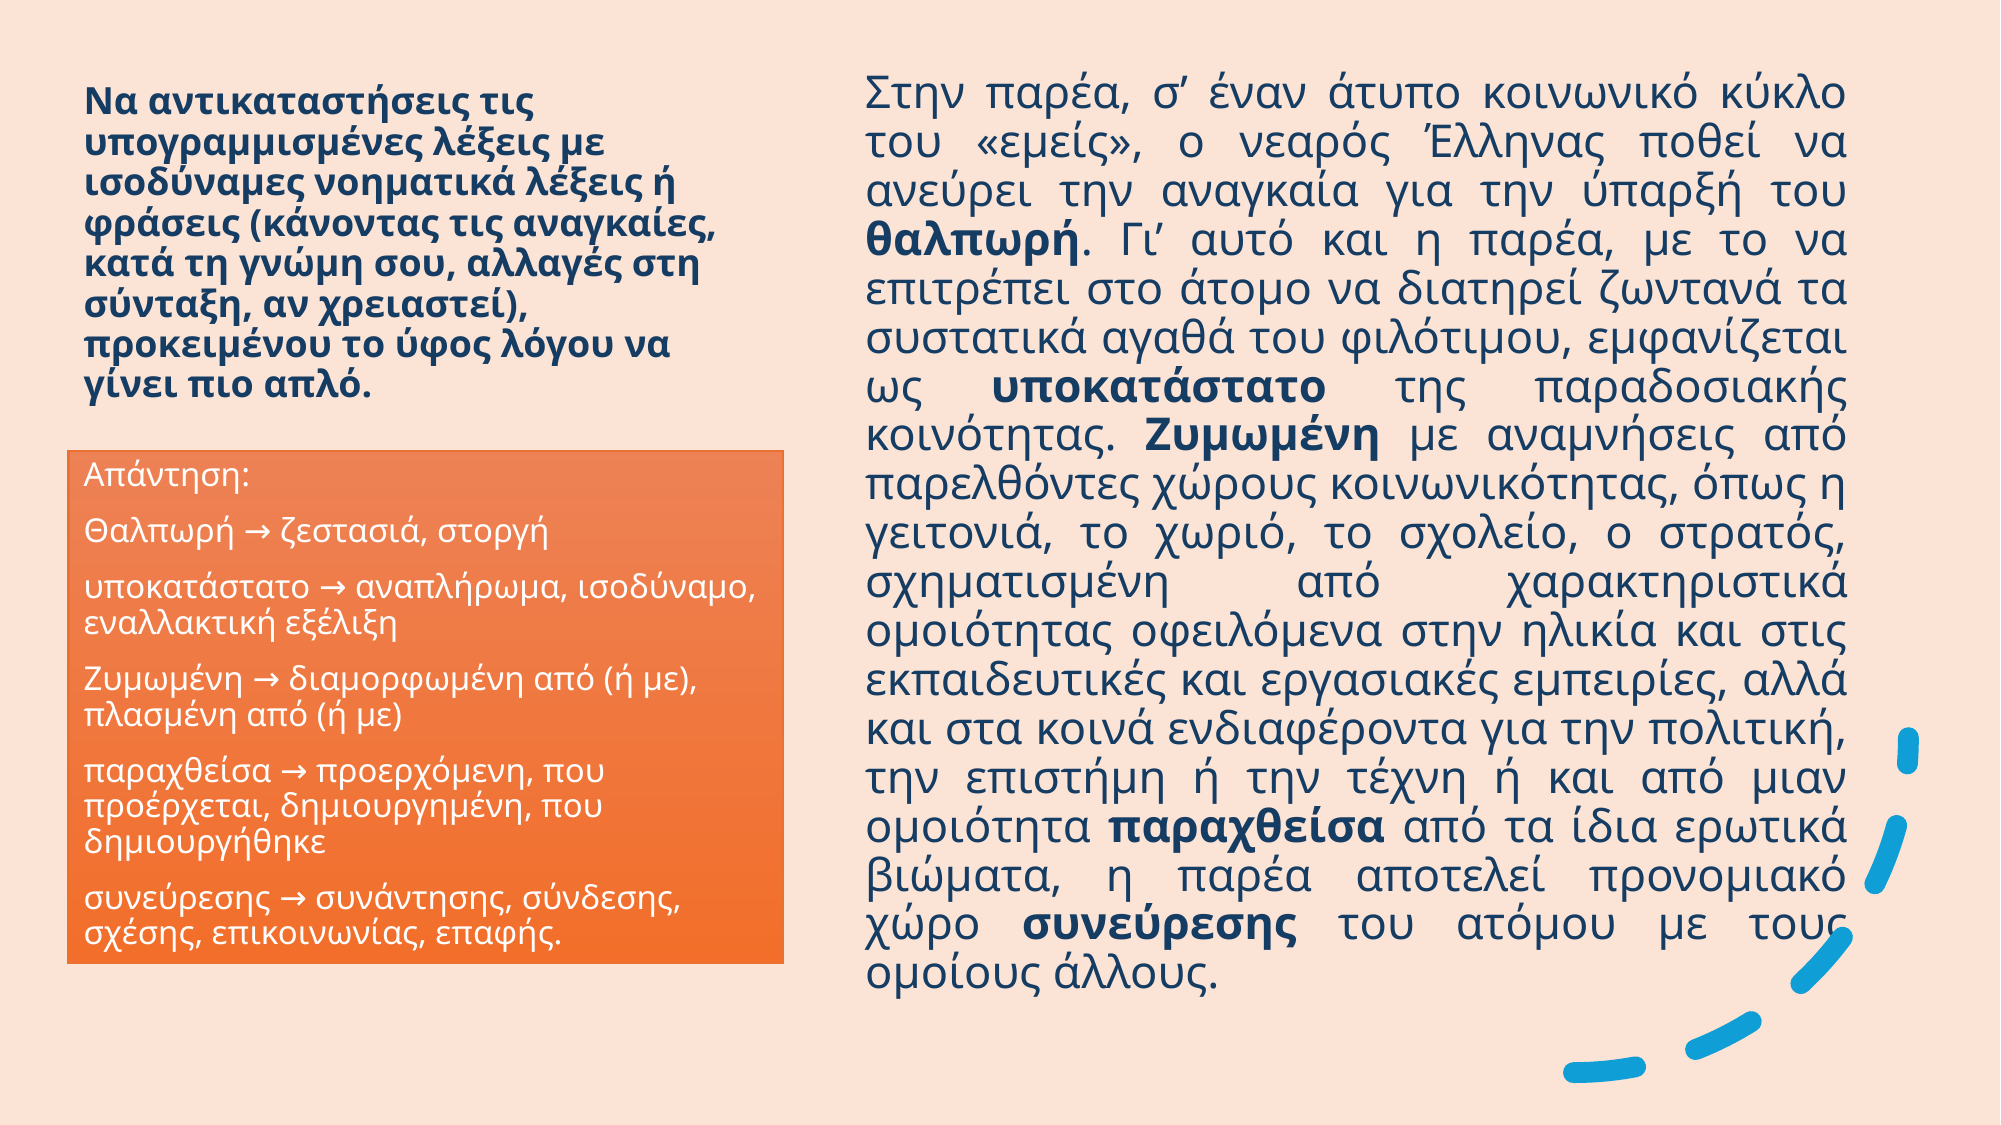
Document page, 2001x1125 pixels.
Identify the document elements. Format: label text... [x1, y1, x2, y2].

list Απάντηση: Θαλπωρή → ζεστασιά, στοργή υποκατάστατο → αναπλήρωμα, ισοδύναμο, εναλλακτική εξέλιξη Ζυμωμένη → διαμορφωμένη από (ή με), πλασμένη από (ή με) παραχθείσα → προερχόμενη, που προέρχεται, δημιουργημένη, που δημιουργήθηκε συνεύρεσης → συνάντησης, σύνδεσης, σχέσης, επικοινωνίας, επαφής. [68, 450, 783, 963]
title Να αντικαταστήσεις τις υπογραμμισμένες λέξεις με ισοδύναμες νοηματικά λέξεις ή φράσεις (κάνοντας τις αναγκαίες, κατά τη γνώμη σου, αλλαγές στη σύνταξη, αν χρειαστεί), προκειμένου το ύφος λόγου να γίνει πιο απλό. [68, 75, 783, 338]
list Στην παρέα, σ’ έναν άτυπο κοινωνικό κύκλο του «εμείς», ο νεαρός Έλληνας ποθεί να ανεύρει την αναγκαία για την ύπαρξή του θαλπωρή. Γι’ αυτό και η παρέα, με το να επιτρέπει στο άτομο να διατηρεί ζωντανά τα συστατικά αγαθά του φιλότιμου, εμφανίζεται ως υποκατάστατο της παραδοσιακής κοινότητας. Ζυμωμένη με αναμνήσεις από παρελθόντες χώρους κοινωνικότητας, όπως η γειτονιά, το χωριό, το σχολείο, ο στρατός, σχηματισμένη από χαρακτηριστικά ομοιότητας οφειλόμενα στην ηλικία και στις εκπαιδευτικές και εργασιακές εμπειρίες, αλλά και στα κοινά ενδιαφέροντα για την πολιτική, την επιστήμη ή την τέχνη ή και από μιαν ομοιότητα παραχθείσα από τα ίδια ερωτικά βιώματα, η παρέα αποτελεί προνομιακό χώρο συνεύρεσης του ατόμου με τους ομοίους άλλους. [850, 62, 1863, 1047]
